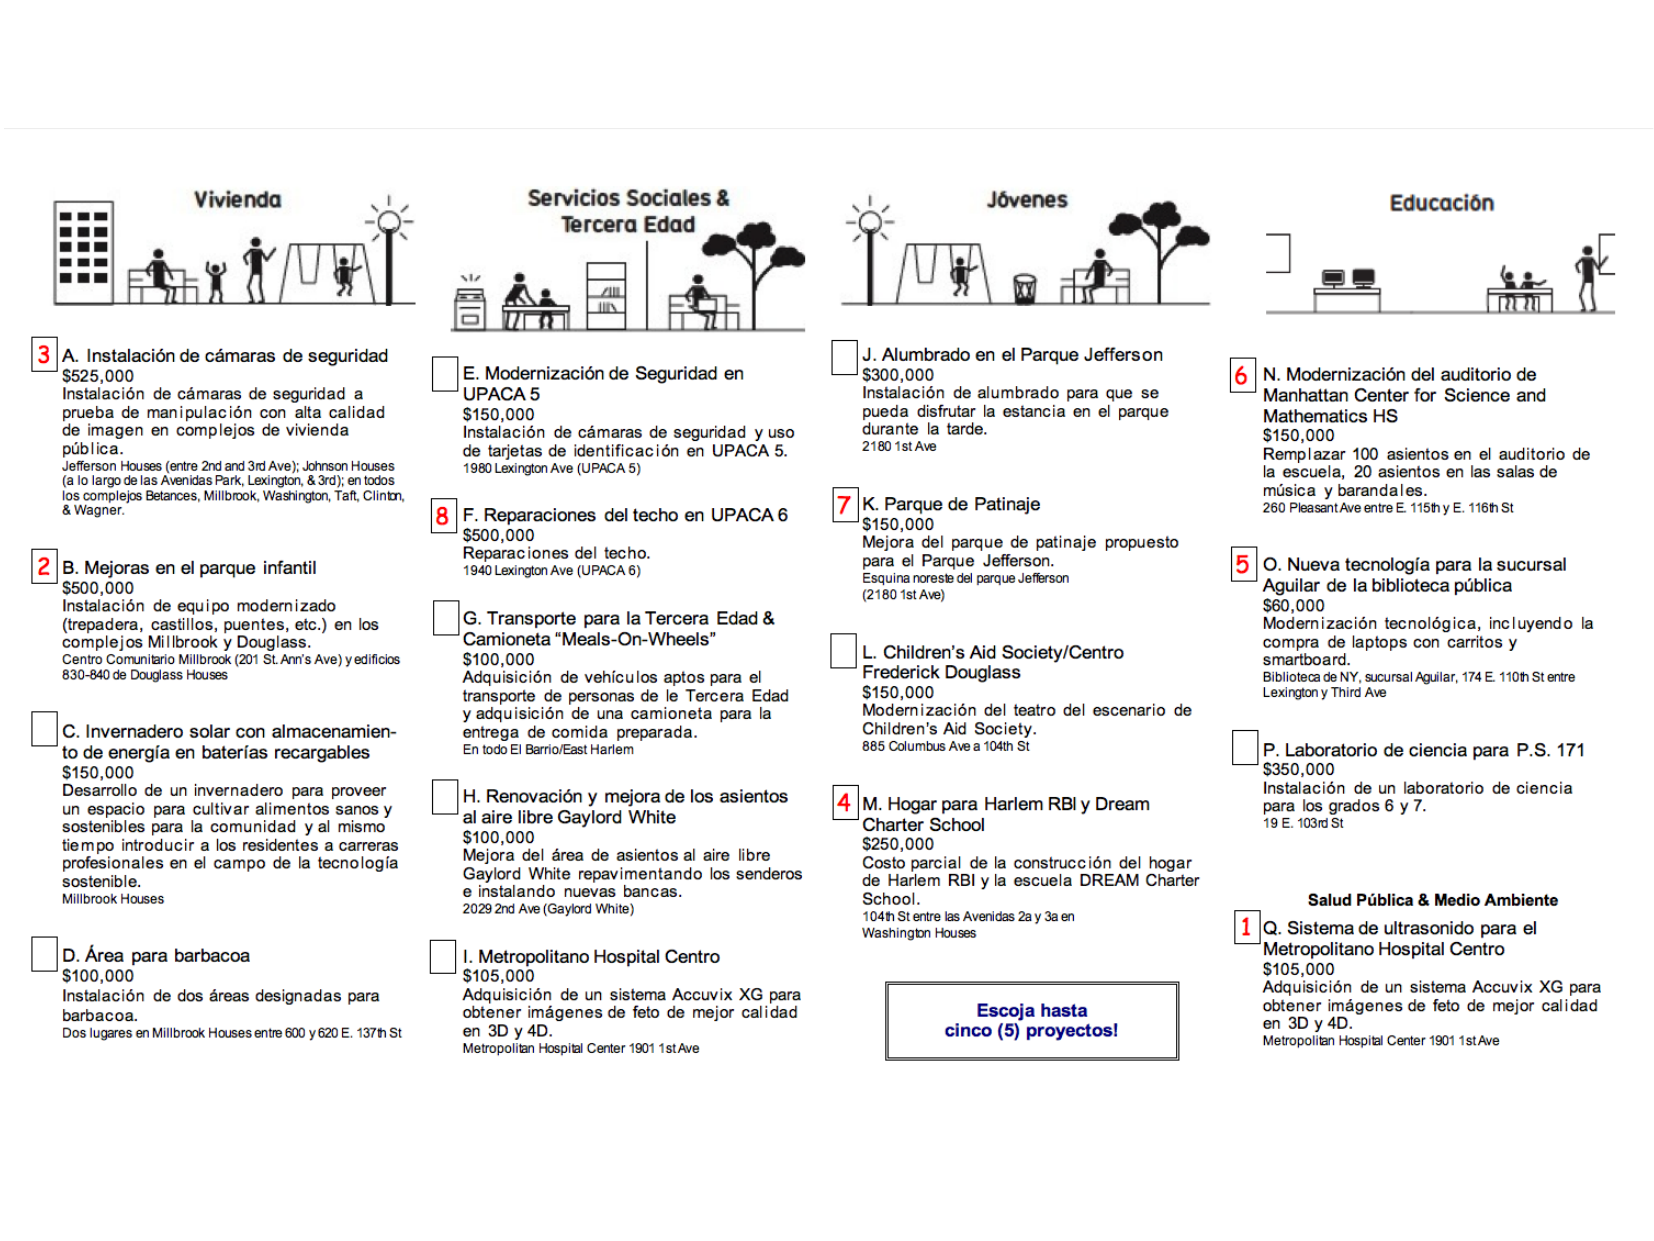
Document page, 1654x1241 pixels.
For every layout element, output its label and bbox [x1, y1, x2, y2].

picture [4, 128, 1654, 1131]
